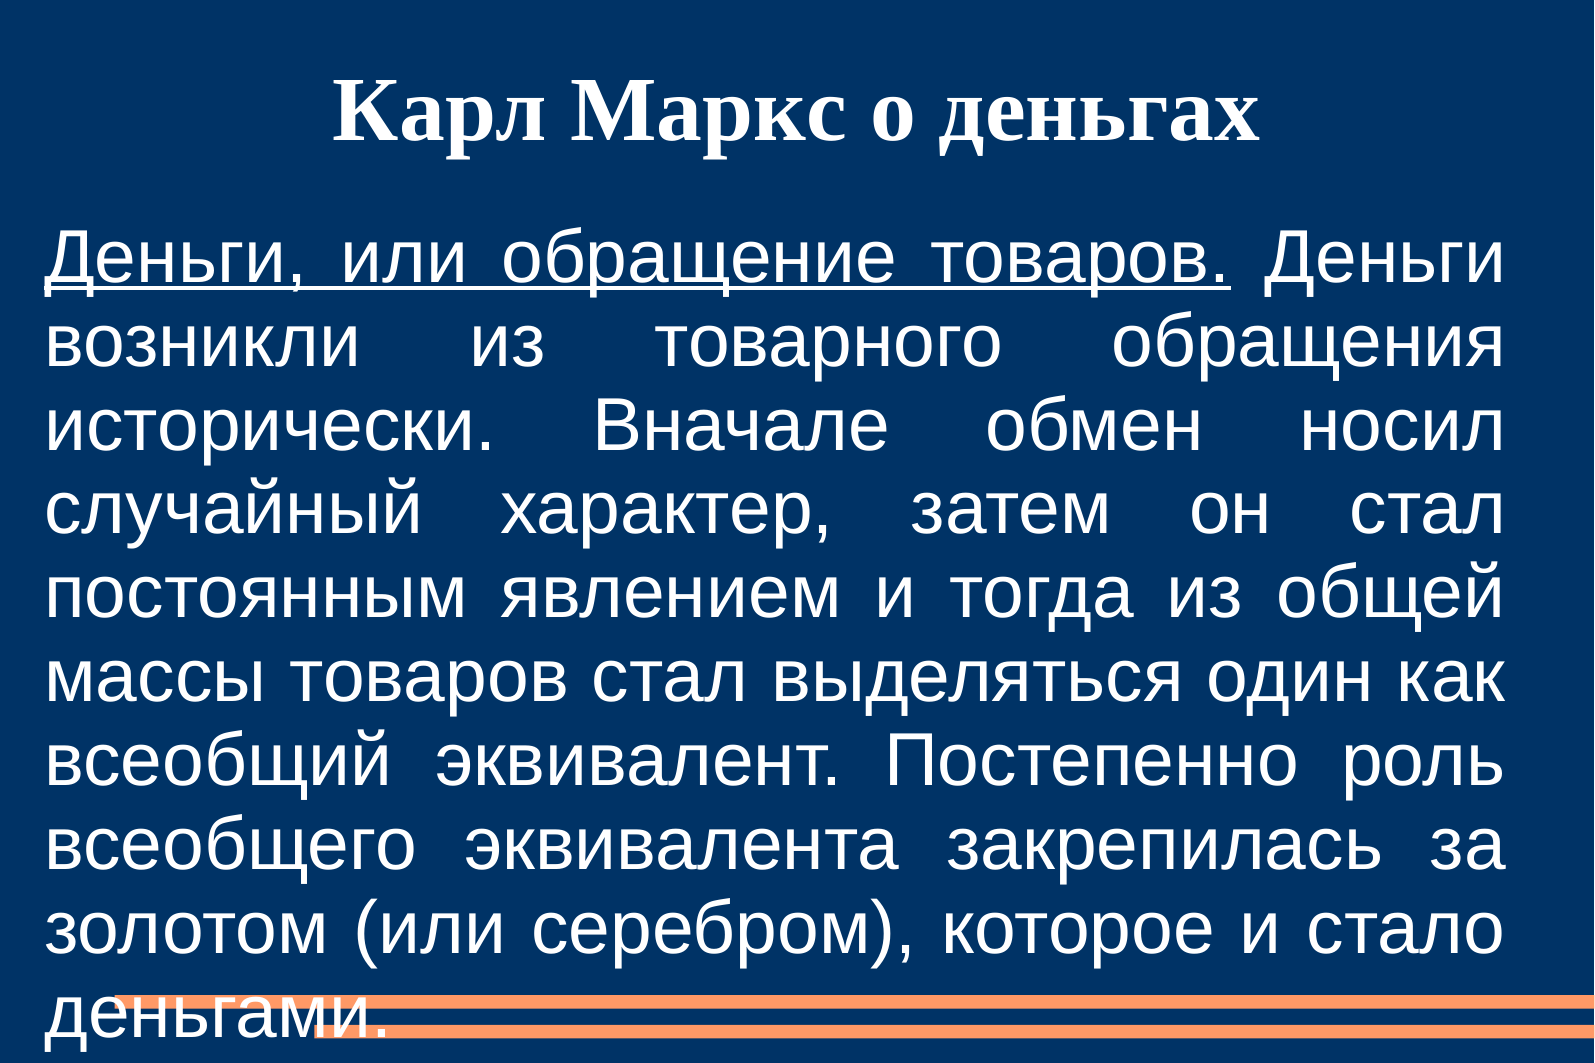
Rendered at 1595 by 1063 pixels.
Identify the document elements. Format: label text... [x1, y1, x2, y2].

text_box Деньги, или обращение товаров. Деньги возникли из товарного обращения исторически. Вначале обмен носил случайный характер, затем он стал постоянным явлением и тогда из общей массы товаров стал выделяться один как всеобщий эквивалент. Постепенно роль всеобщего эквивалента закрепилась за золотом (или серебром), которое и стало деньгами. [29, 206, 1522, 1062]
text_box Карл Маркс о деньгах [59, 58, 1536, 161]
